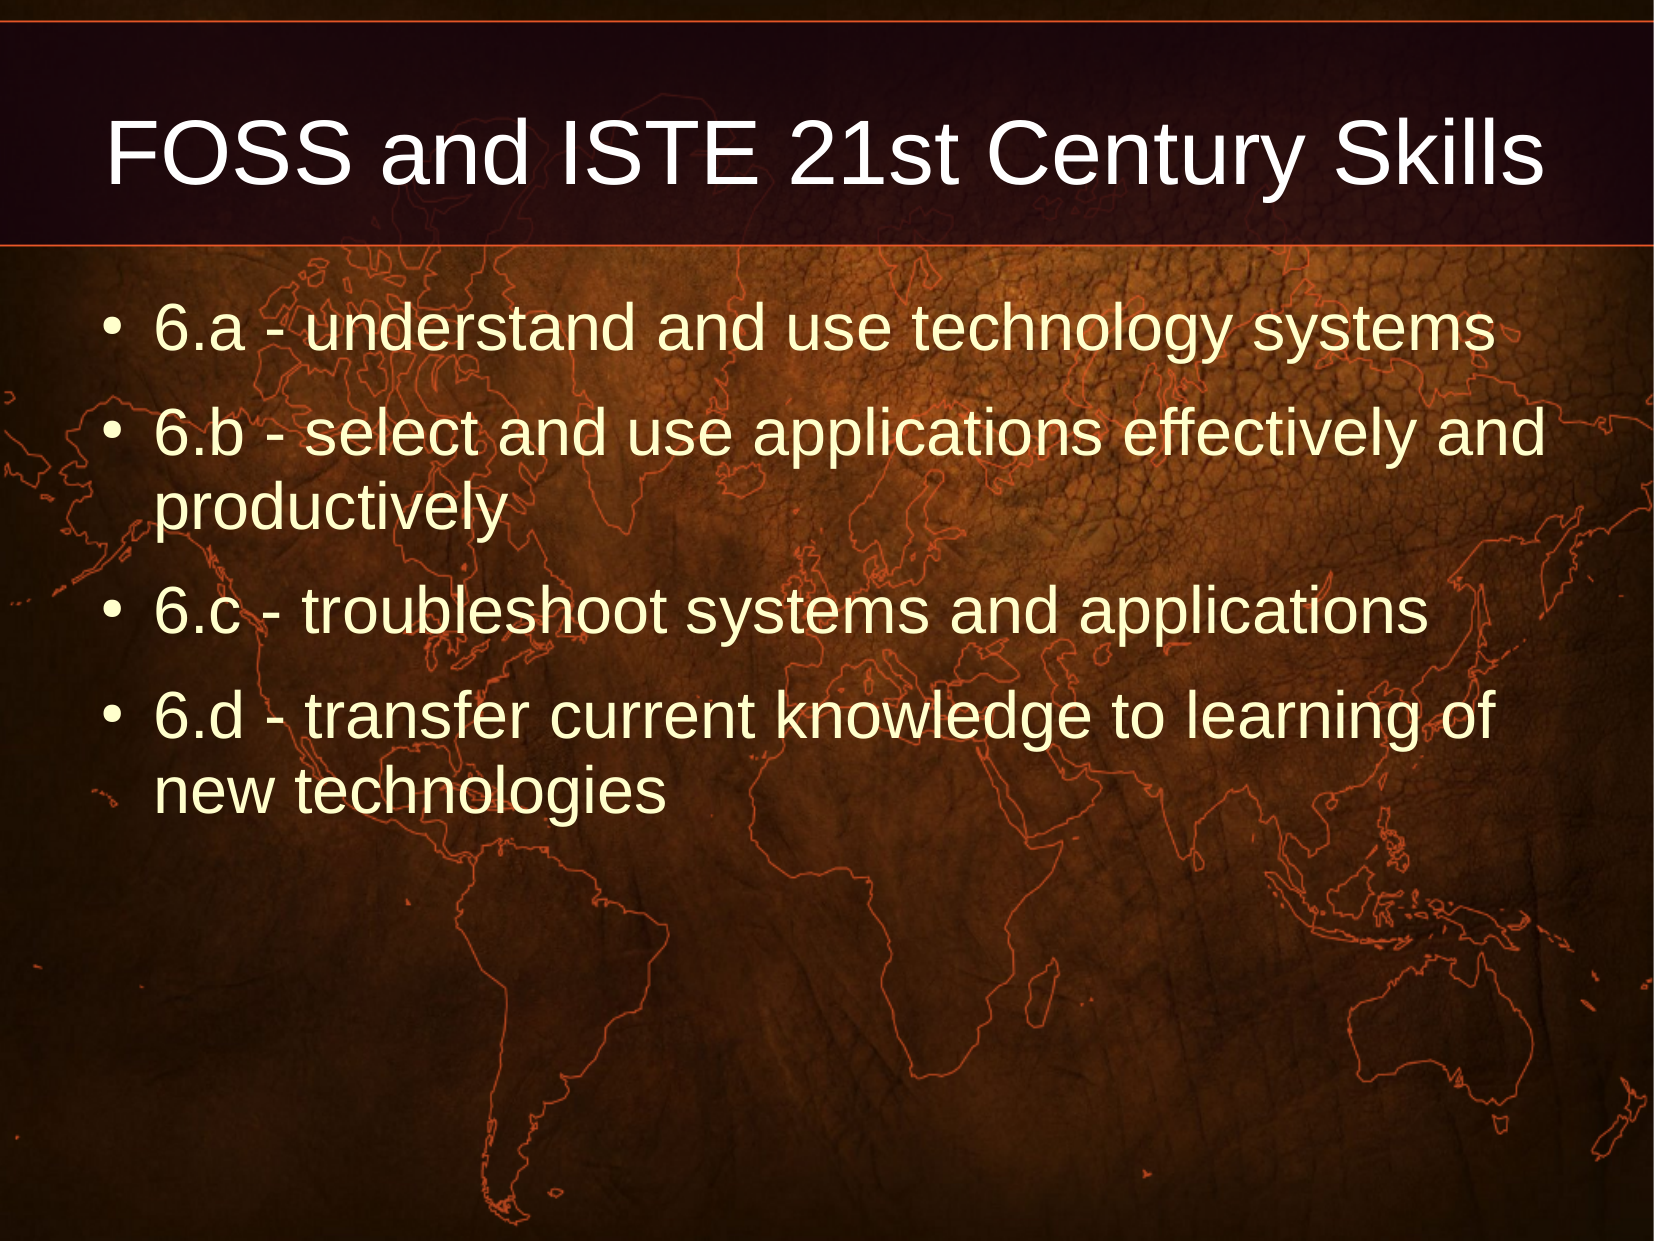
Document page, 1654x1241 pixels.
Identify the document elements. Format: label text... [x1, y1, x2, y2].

list 6.a - understand and use technology systems 6.b - select and use applications effectively and productively 6.c - troubleshoot systems and applications 6.d - transfer current knowledge to learning of new technologies [82, 290, 1571, 1109]
title FOSS and ISTE 21st Century Skills [82, 56, 1571, 250]
picture [0, 0, 1654, 1241]
